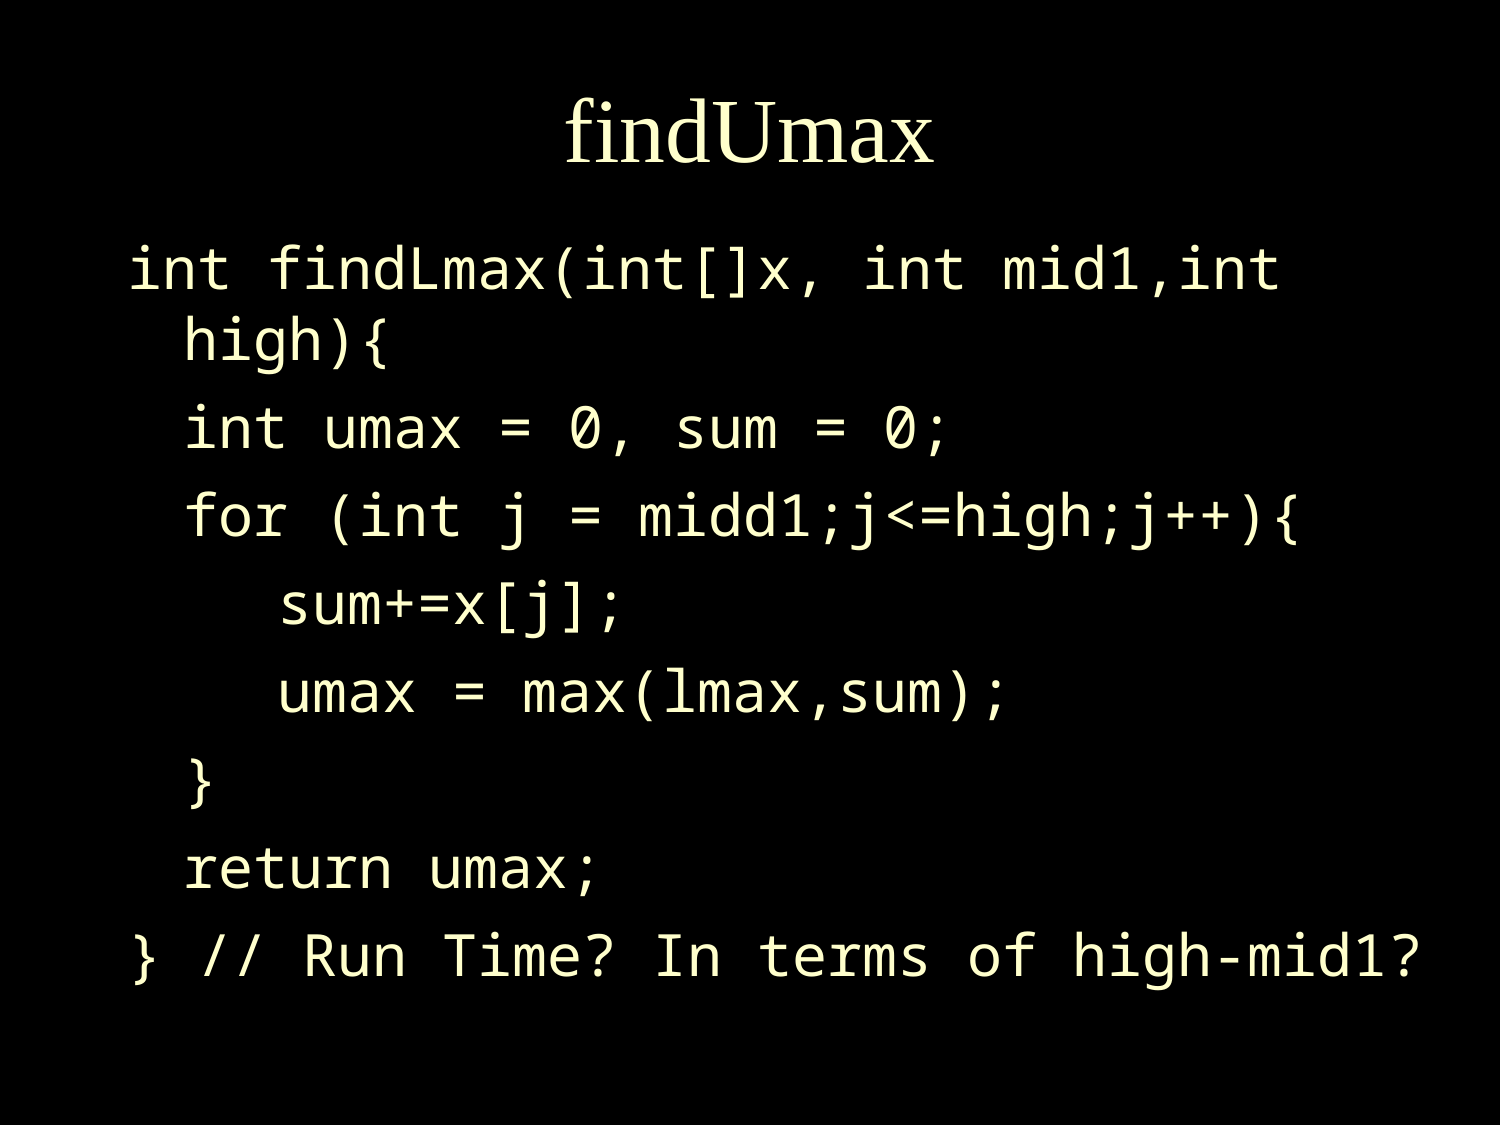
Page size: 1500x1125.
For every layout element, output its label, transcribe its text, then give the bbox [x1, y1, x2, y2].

title findUmax [21, 72, 1479, 190]
list int findLmax(int[]x, int mid1,int high){ int umax = 0, sum = 0; for (int j = midd1;j<=high;j++){ sum+=x[j]; umax = max(lmax,sum); } return umax; } // Run Time? In terms of high-mid1? [112, 224, 1482, 1026]
